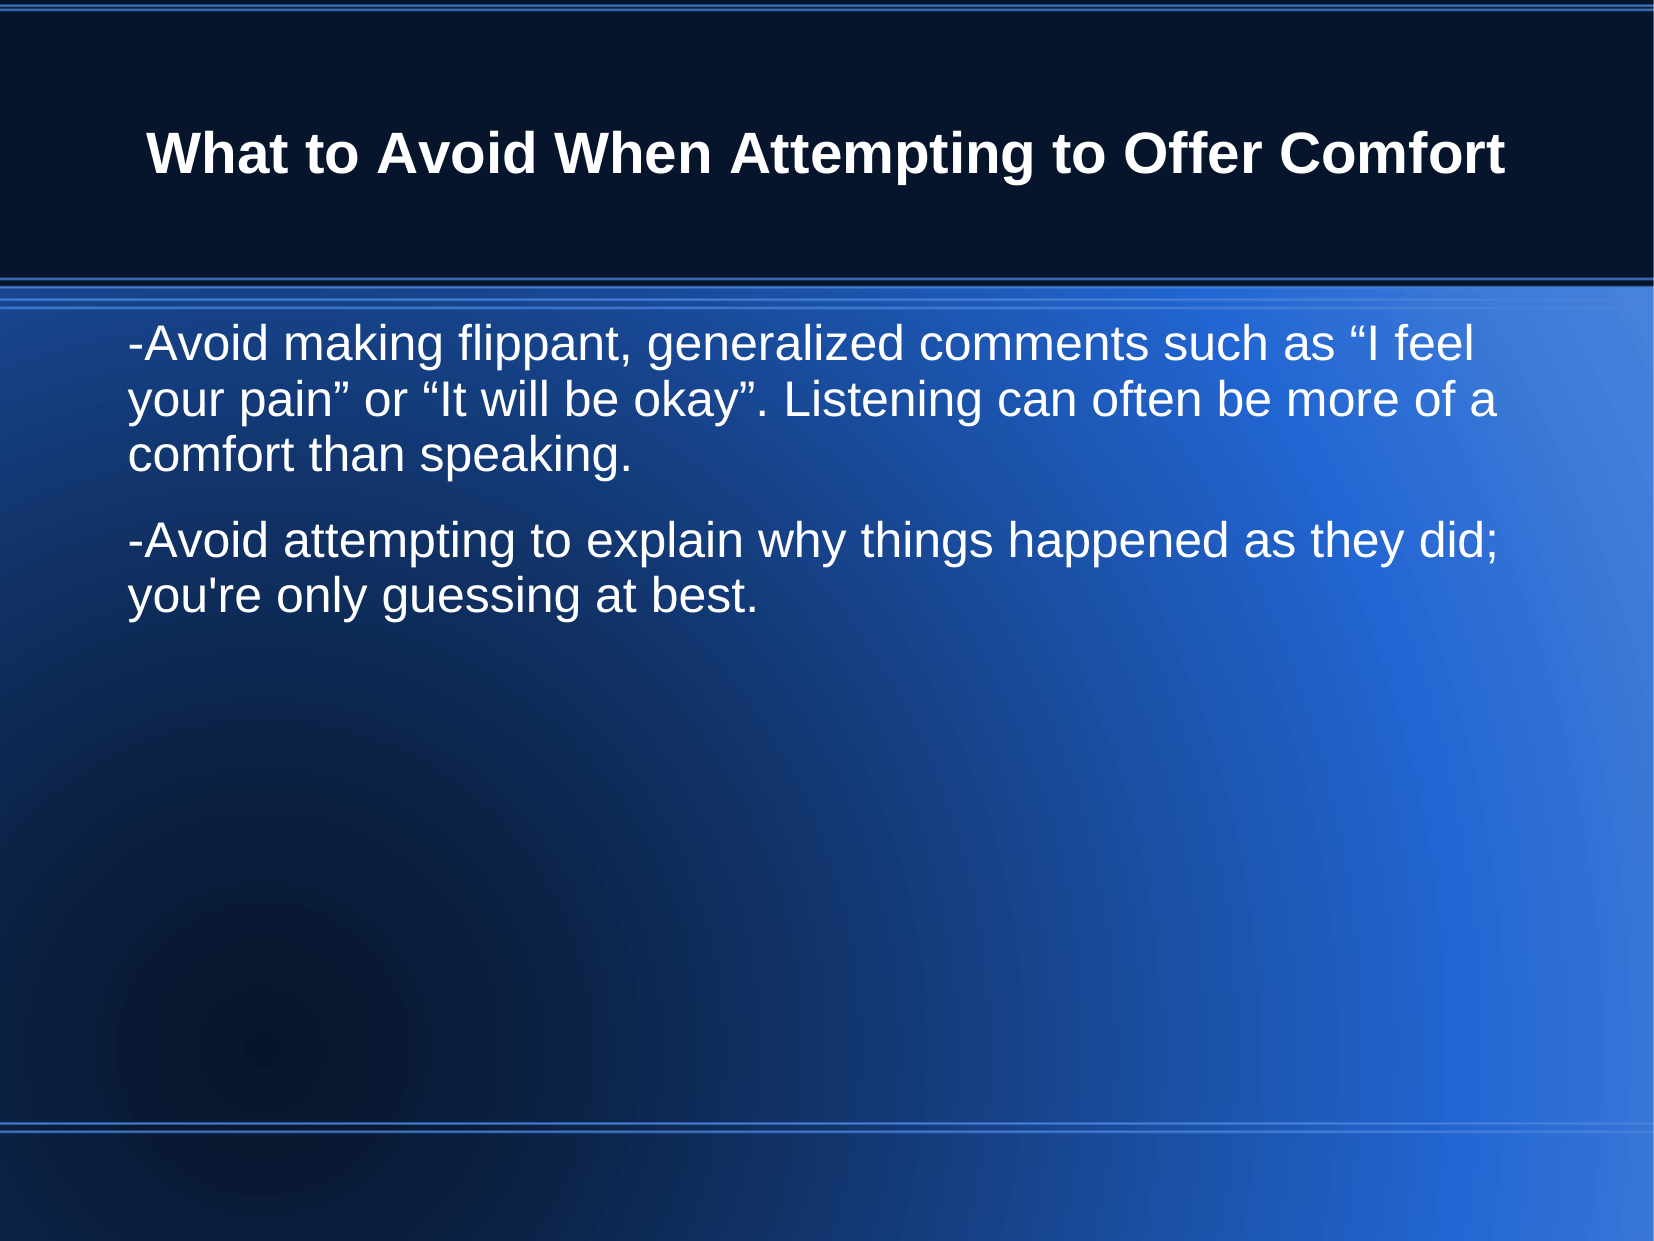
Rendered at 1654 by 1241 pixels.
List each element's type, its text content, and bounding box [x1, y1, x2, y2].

title What to Avoid When Attempting to Offer Comfort [82, 49, 1571, 257]
picture [0, 0, 1654, 1241]
list -Avoid making flippant, generalized comments such as “I feel your pain” or “It will be okay”. Listening can often be more of a comfort than speaking. -Avoid attempting to explain why things happened as they did; you're only guessing at best. [56, 315, 1546, 1017]
